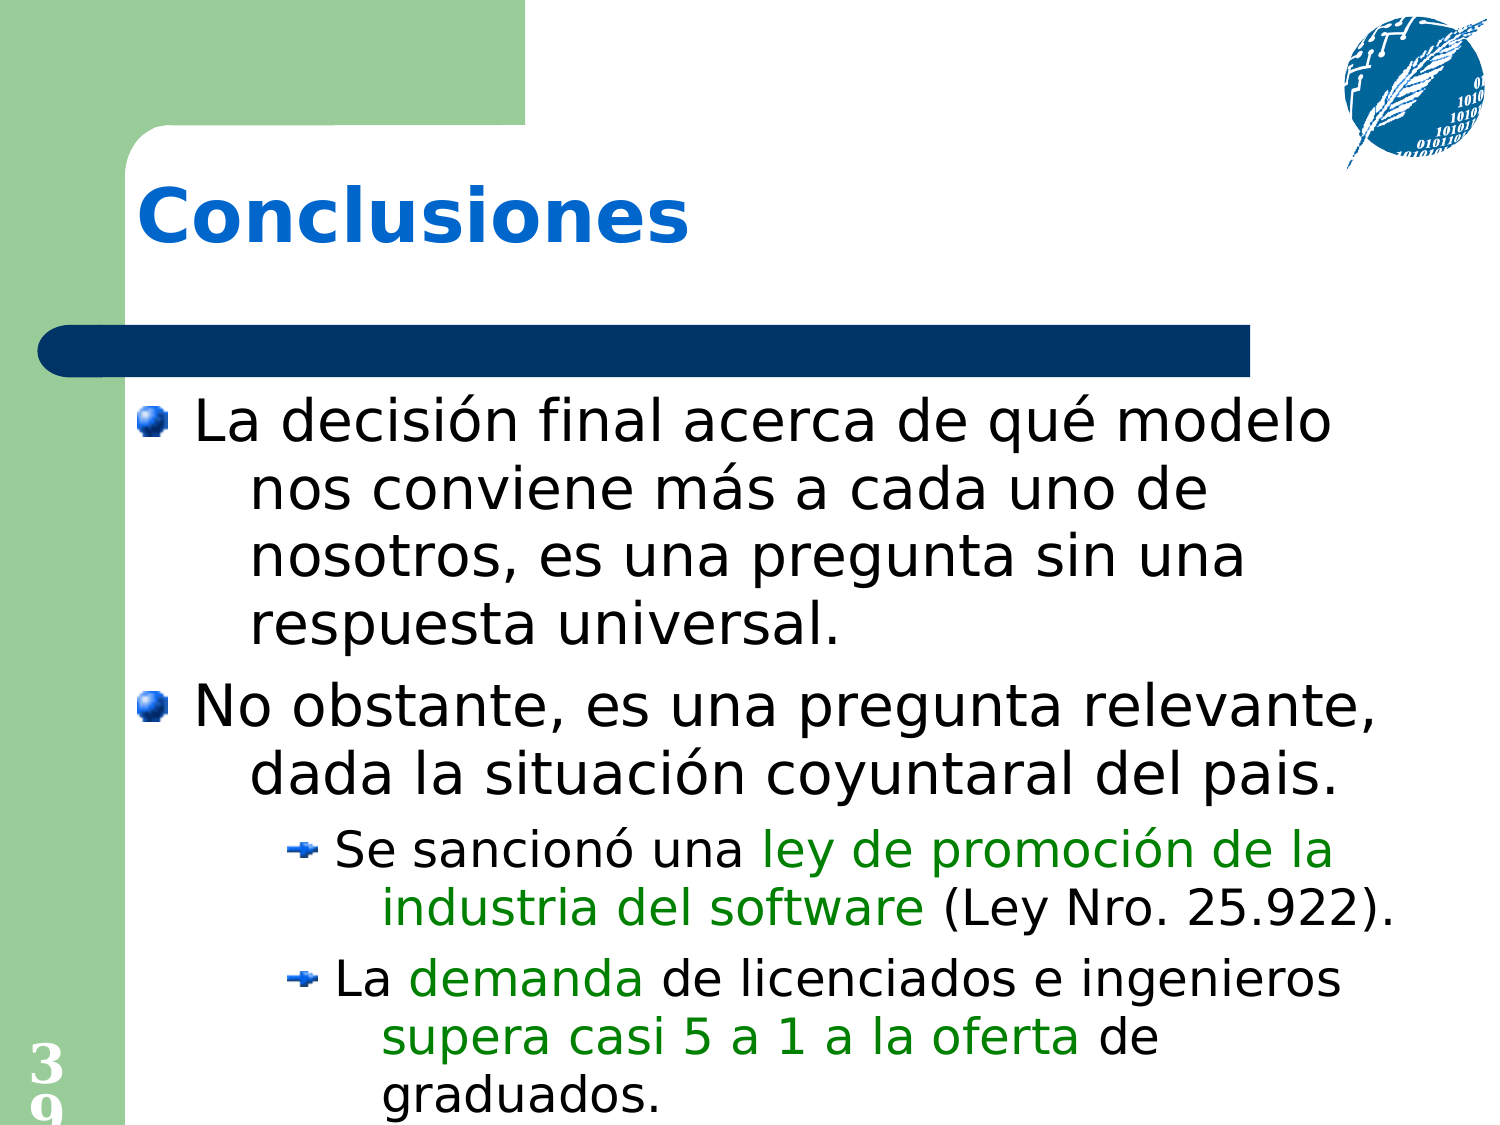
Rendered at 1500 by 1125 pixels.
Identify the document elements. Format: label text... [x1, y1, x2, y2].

picture [1416, 140, 1425, 149]
title Conclusiones [136, 136, 1414, 301]
picture [1436, 127, 1450, 136]
picture [1427, 138, 1431, 148]
list La decisión final acerca de qué modelo nos conviene más a cada uno de nosotros, es una pregunta sin una respuesta universal. No obstante, es una pregunta relevante, dada la situación coyuntaral del pais. Se sancionó una ley de promoción de la industria del software (Ley Nro. 25.922). La demanda de licenciados e ingenieros supera casi 5 a 1 a la oferta de graduados. [137, 387, 1400, 1067]
picture [1433, 139, 1440, 147]
picture [1341, 15, 1487, 172]
